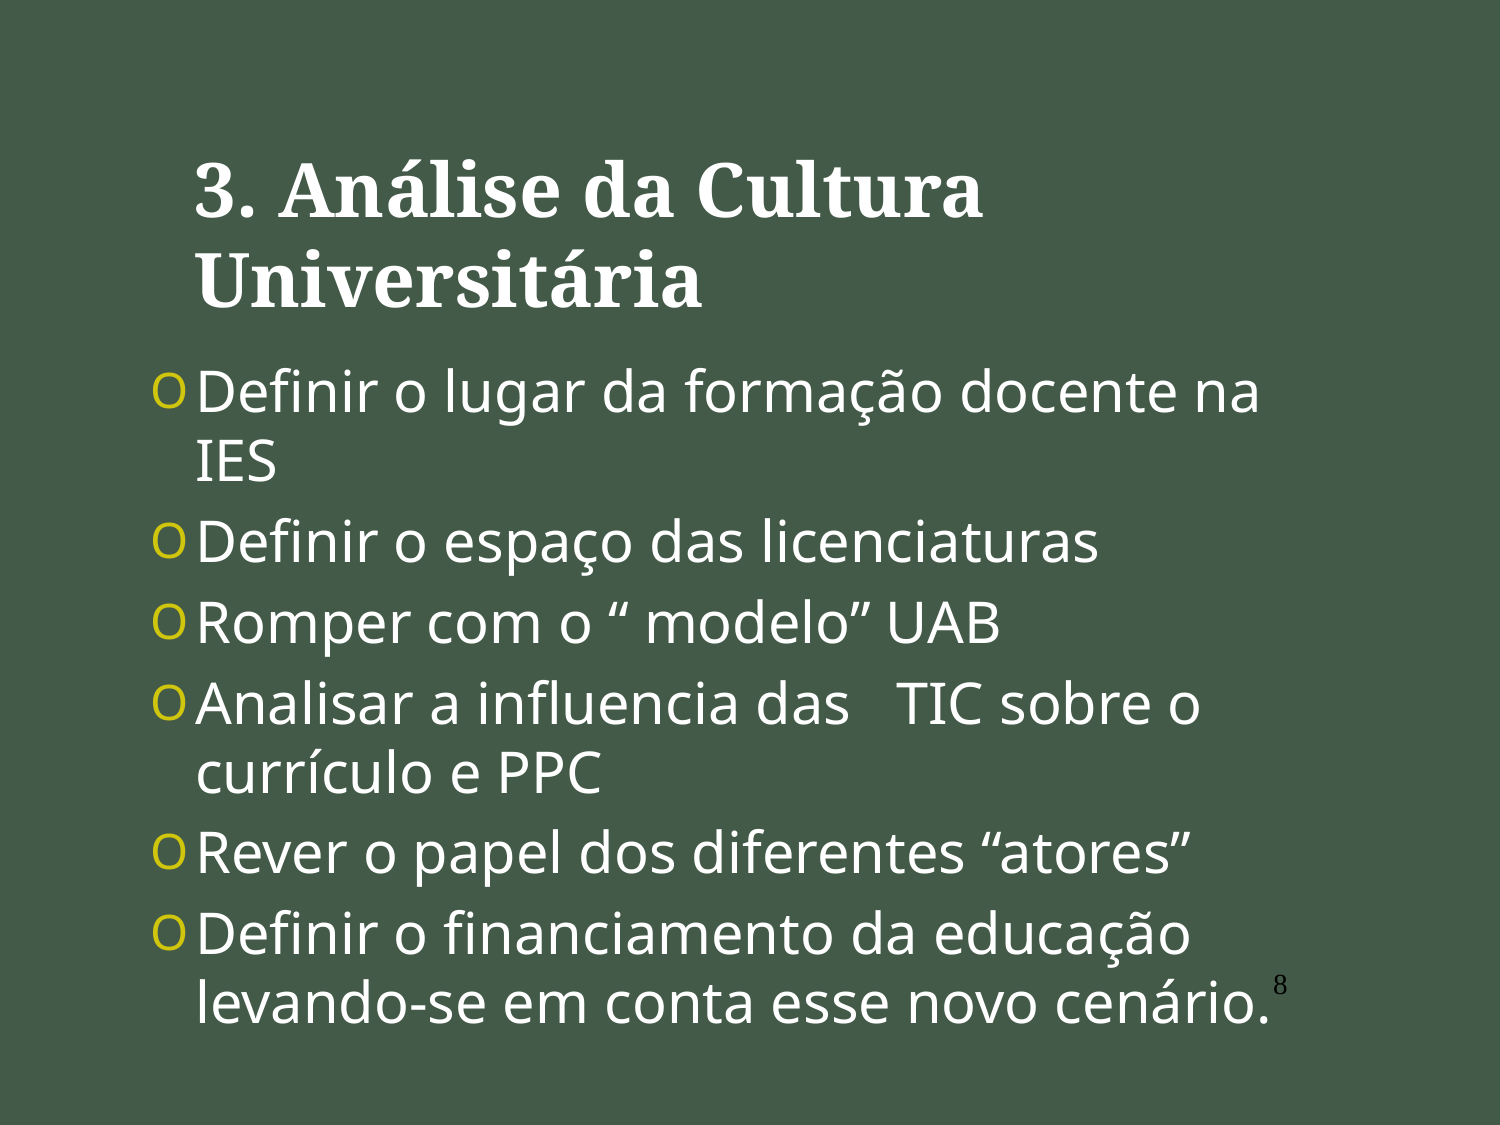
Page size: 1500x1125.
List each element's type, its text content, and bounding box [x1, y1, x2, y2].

list Definir o lugar da formação docente na IES Definir o espaço das licenciaturas Romper com o “ modelo” UAB Analisar a influencia das TIC sobre o currículo e PPC Rever o papel dos diferentes “atores” Definir o financiamento da educação levando-se em conta esse novo cenário. [135, 347, 1376, 1047]
slide_number <número> [1258, 952, 1350, 1013]
title 3. Análise da Cultura Universitária [179, 134, 1323, 332]
